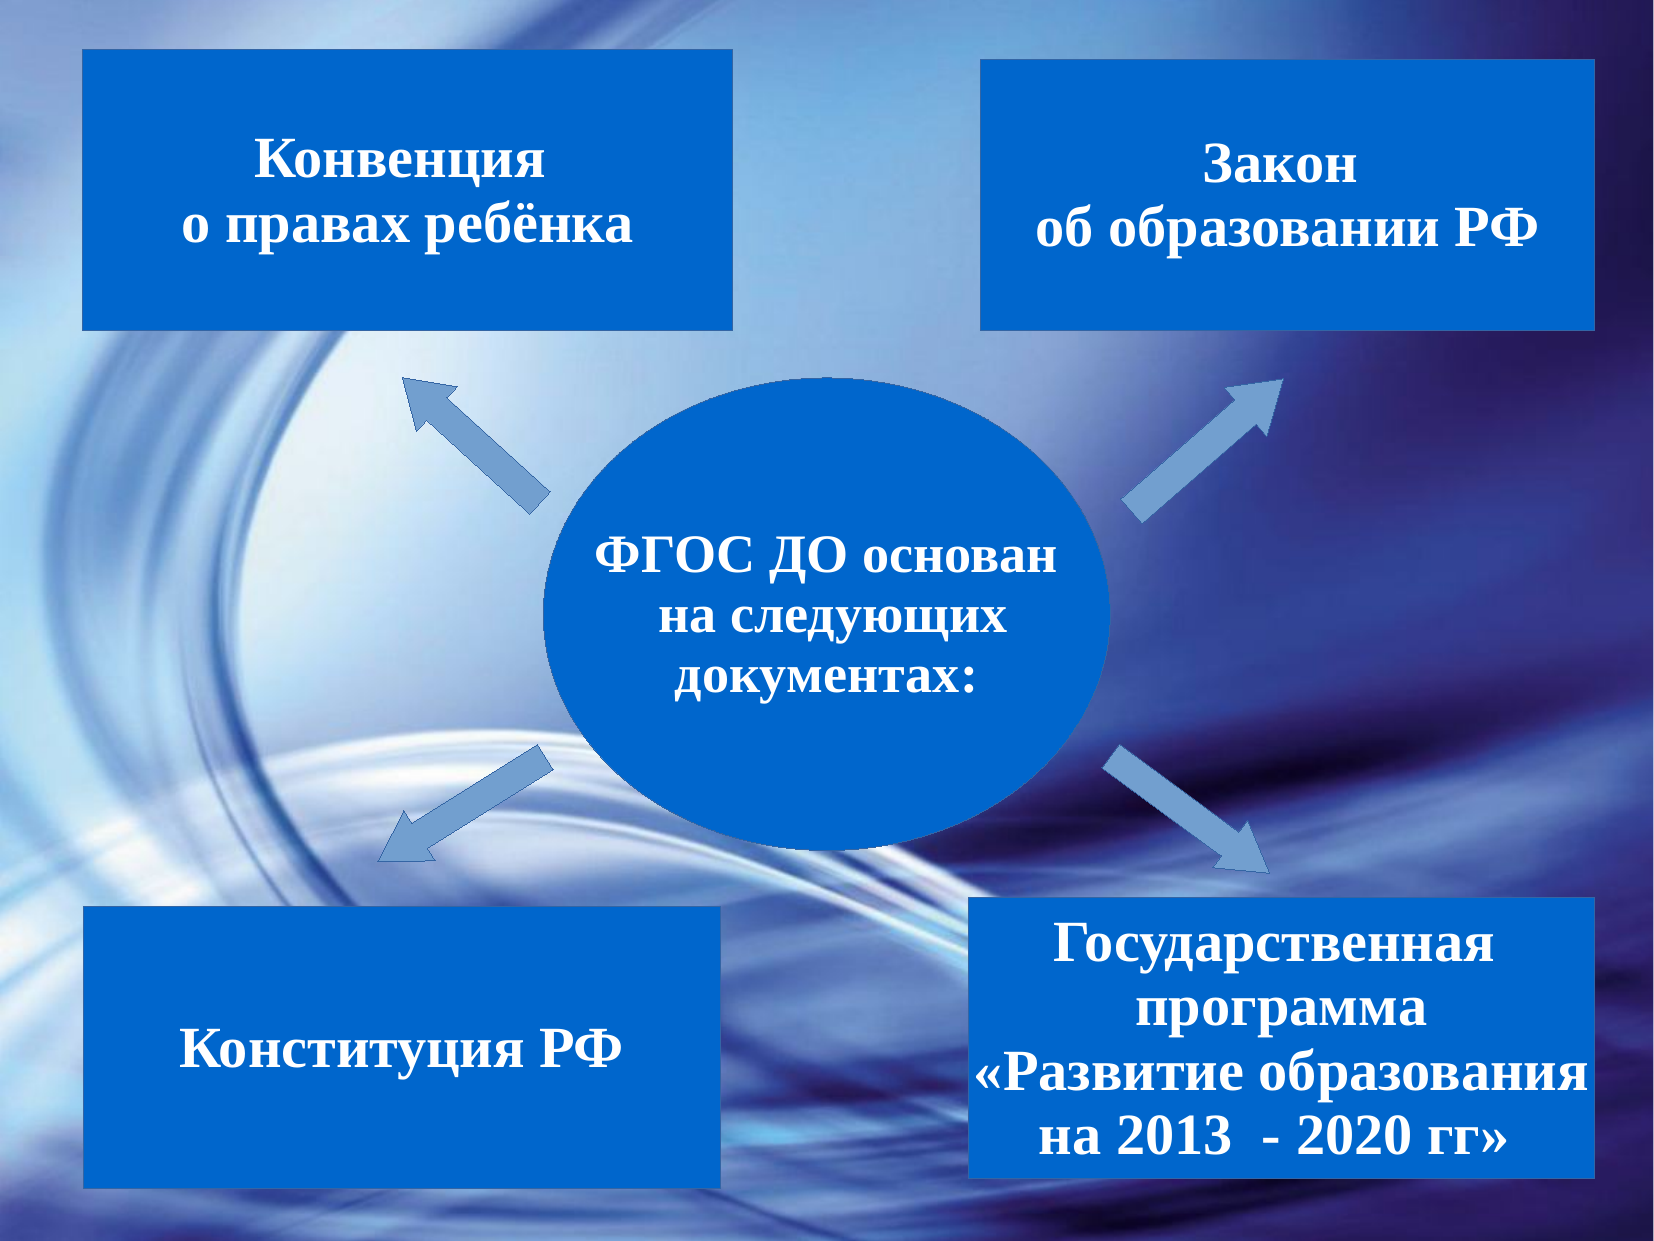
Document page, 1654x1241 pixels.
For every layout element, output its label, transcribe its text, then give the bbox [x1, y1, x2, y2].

text_box Конституция РФ [83, 906, 721, 1189]
text_box Государственная программа «Развитие образования на 2013 - 2020 гг» [968, 897, 1595, 1179]
text_box [402, 377, 551, 515]
text_box [377, 744, 554, 862]
text_box [1101, 744, 1270, 874]
text_box ФГОС ДО основан на следующих документах: [543, 377, 1111, 851]
picture [0, 0, 1654, 1241]
text_box Закон об образовании РФ [980, 59, 1595, 331]
text_box [1120, 378, 1284, 524]
text_box Конвенция о правах ребёнка [82, 49, 733, 331]
